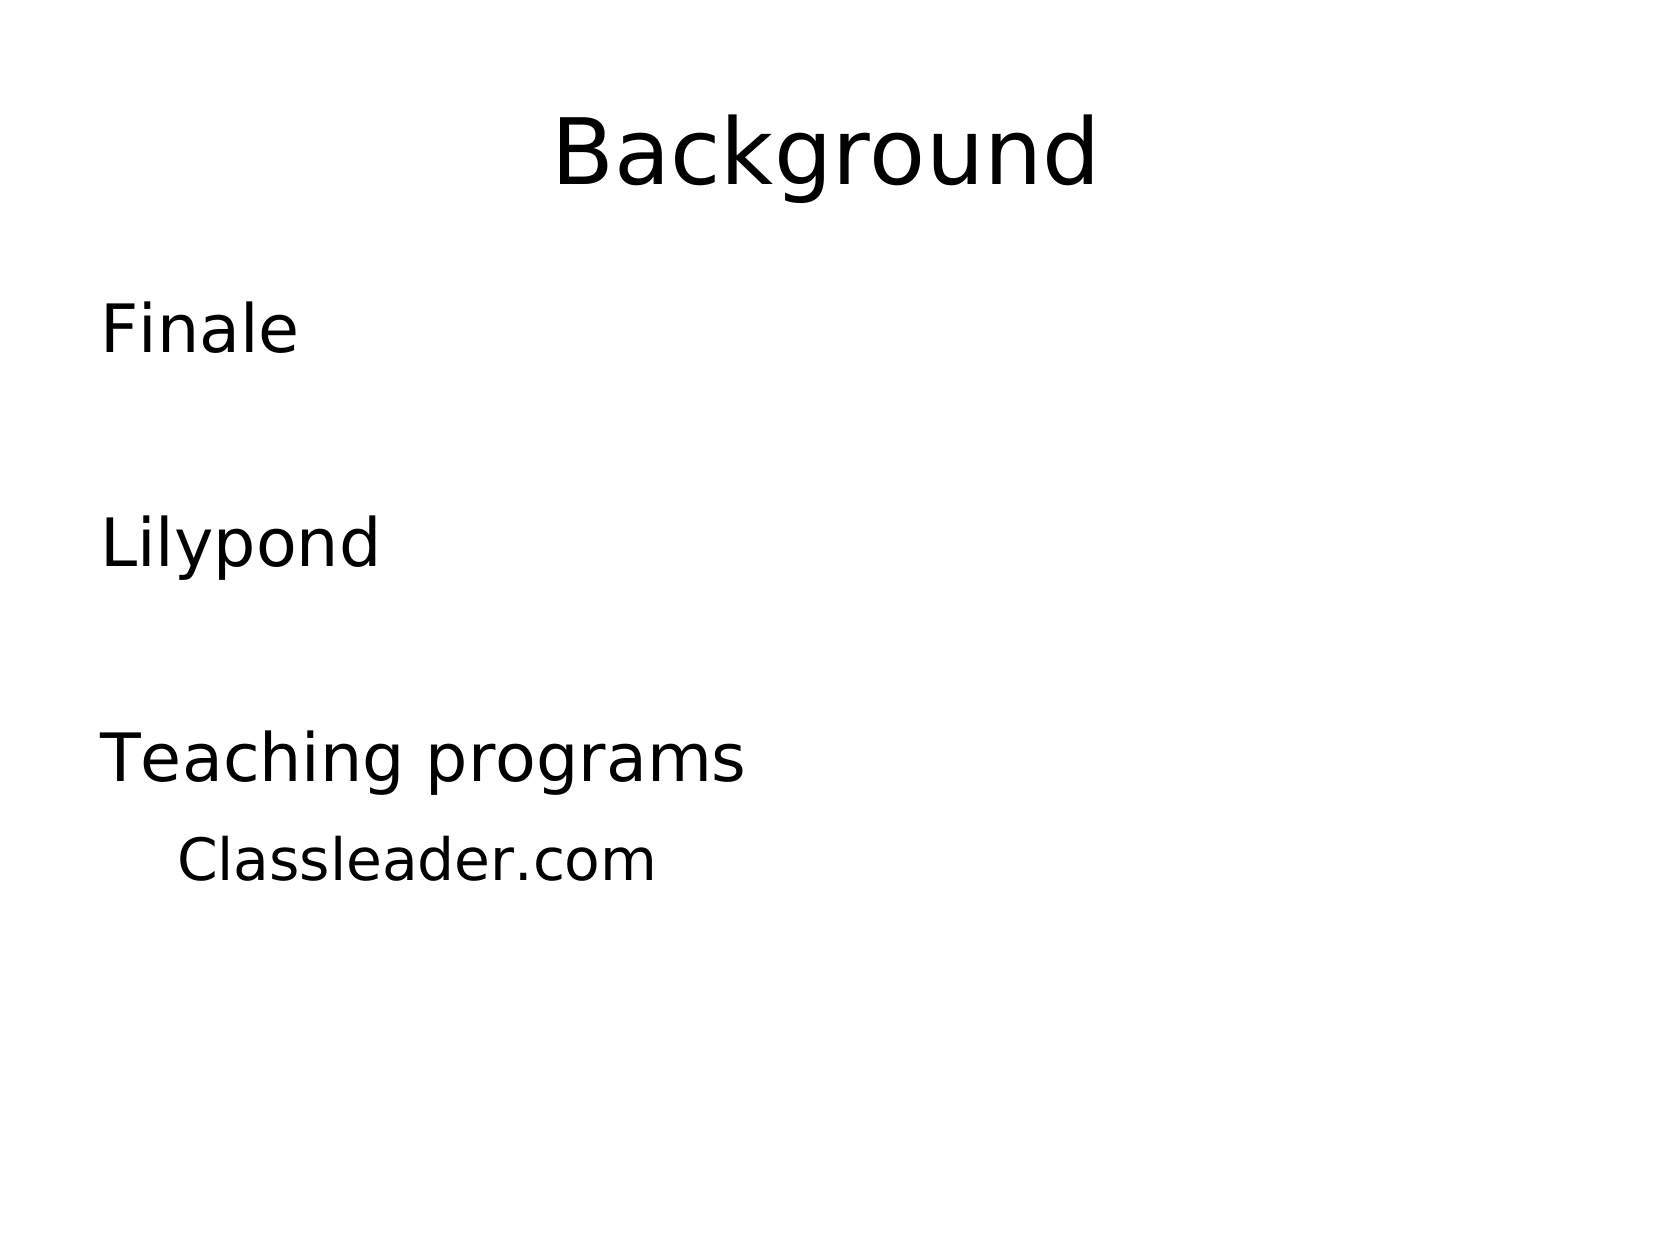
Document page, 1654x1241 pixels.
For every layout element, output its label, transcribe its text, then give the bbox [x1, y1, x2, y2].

title Background [82, 49, 1571, 257]
list Finale Lilypond Teaching programs Classleader.com [82, 290, 1571, 1095]
